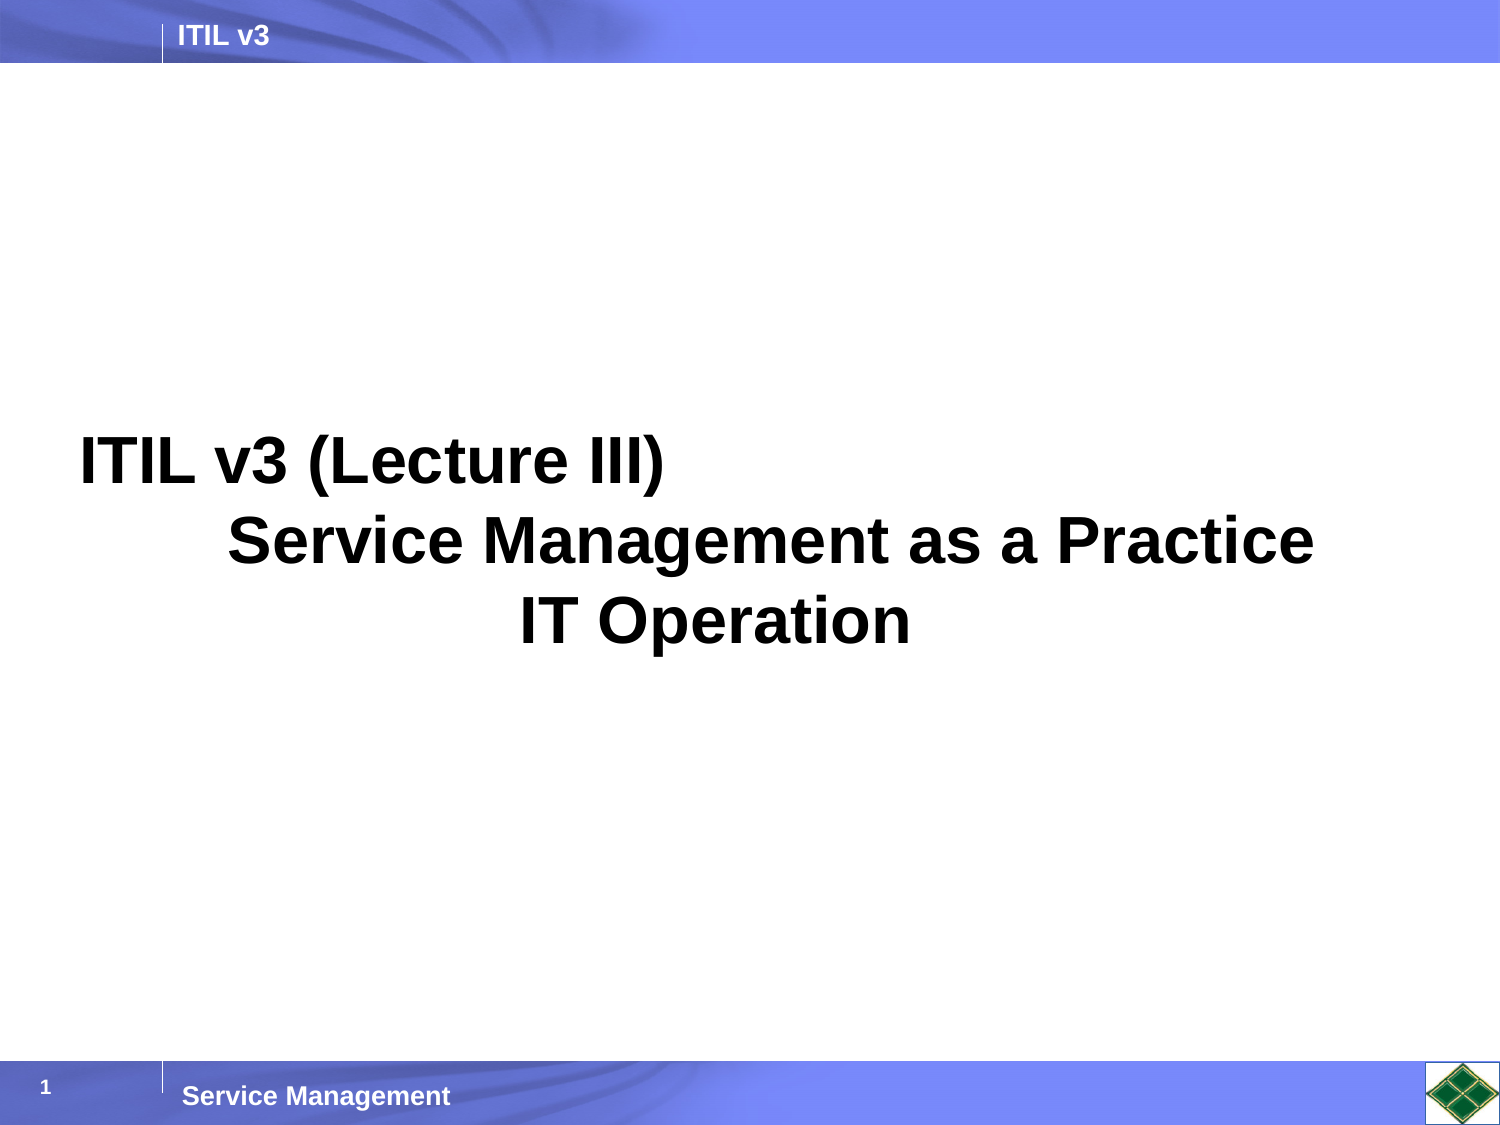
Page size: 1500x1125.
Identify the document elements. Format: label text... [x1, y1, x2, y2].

picture [0, 0, 1500, 63]
text_box <číslo> [25, 1066, 191, 1119]
picture [0, 1061, 1500, 1125]
picture [1426, 1063, 1499, 1124]
text_box ITIL v3 (Lecture III) Service Management as a Practice IT Operation [64, 409, 1369, 740]
